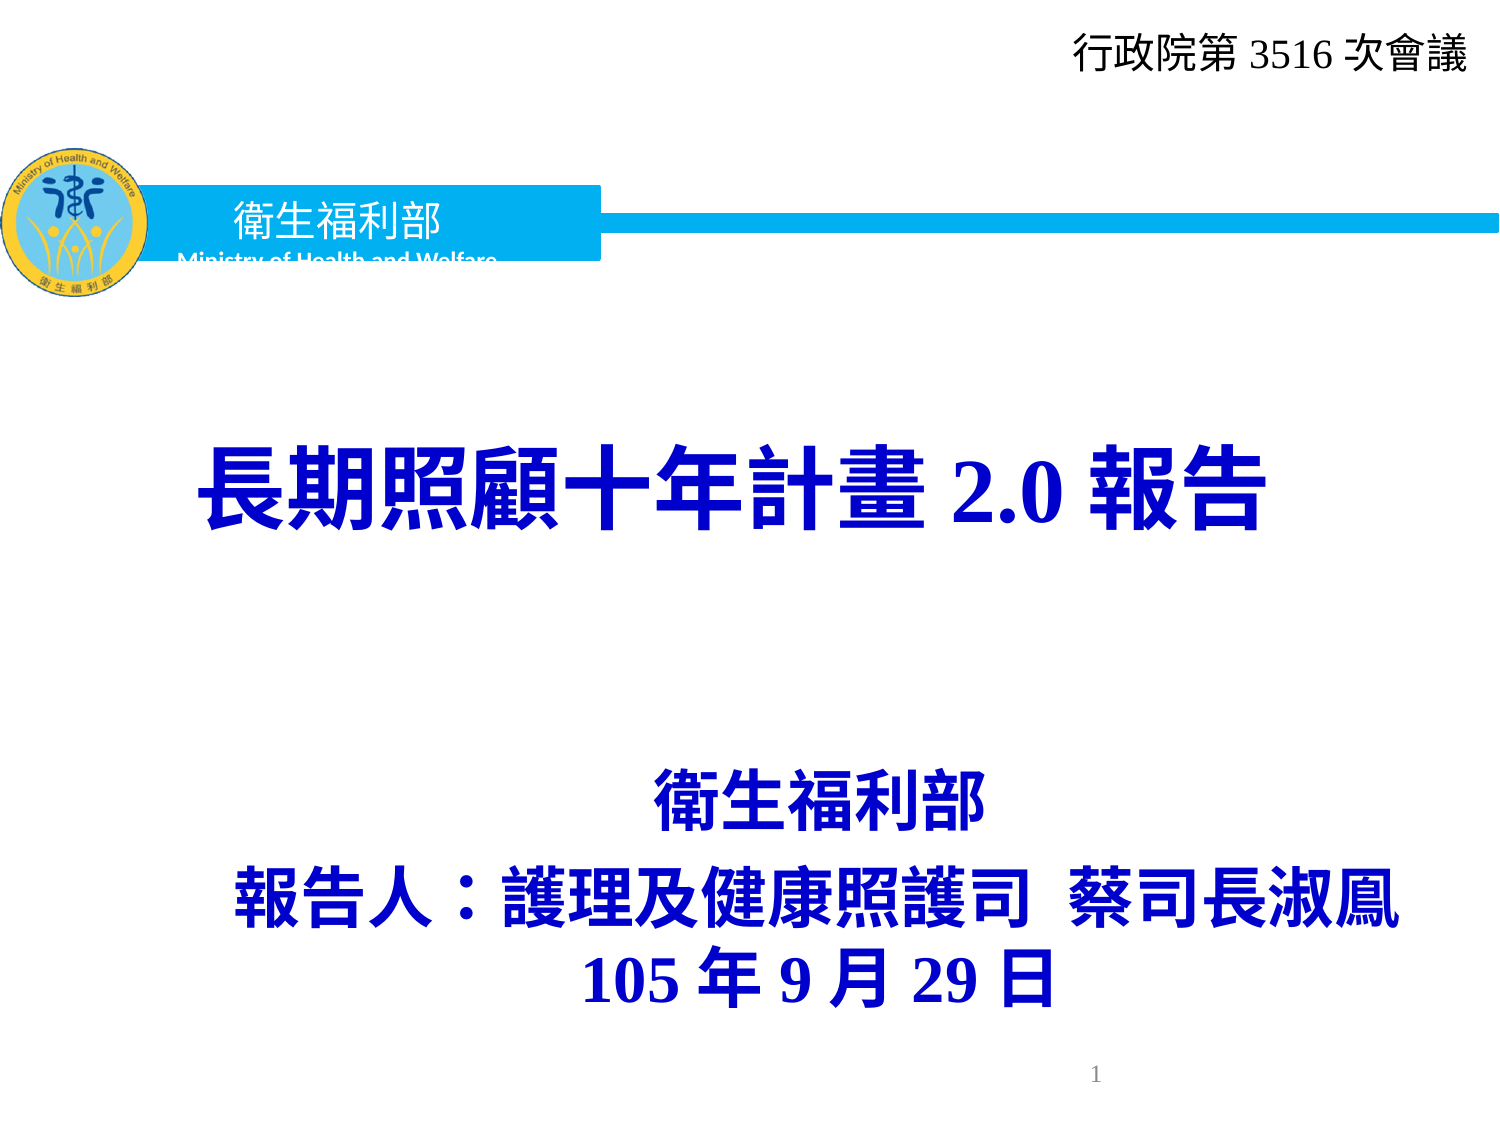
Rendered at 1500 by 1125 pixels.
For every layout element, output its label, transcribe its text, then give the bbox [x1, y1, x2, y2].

text_box 1 [1074, 1042, 1426, 1103]
subtitle 衛生福利部 報告人：護理及健康照護司 蔡司長淑鳯105年9月29日 [218, 751, 1424, 1047]
title 長期照顧十年計畫2.0報告 [76, 314, 1436, 658]
text_box 行政院第3516次會議 [1057, 19, 1487, 126]
